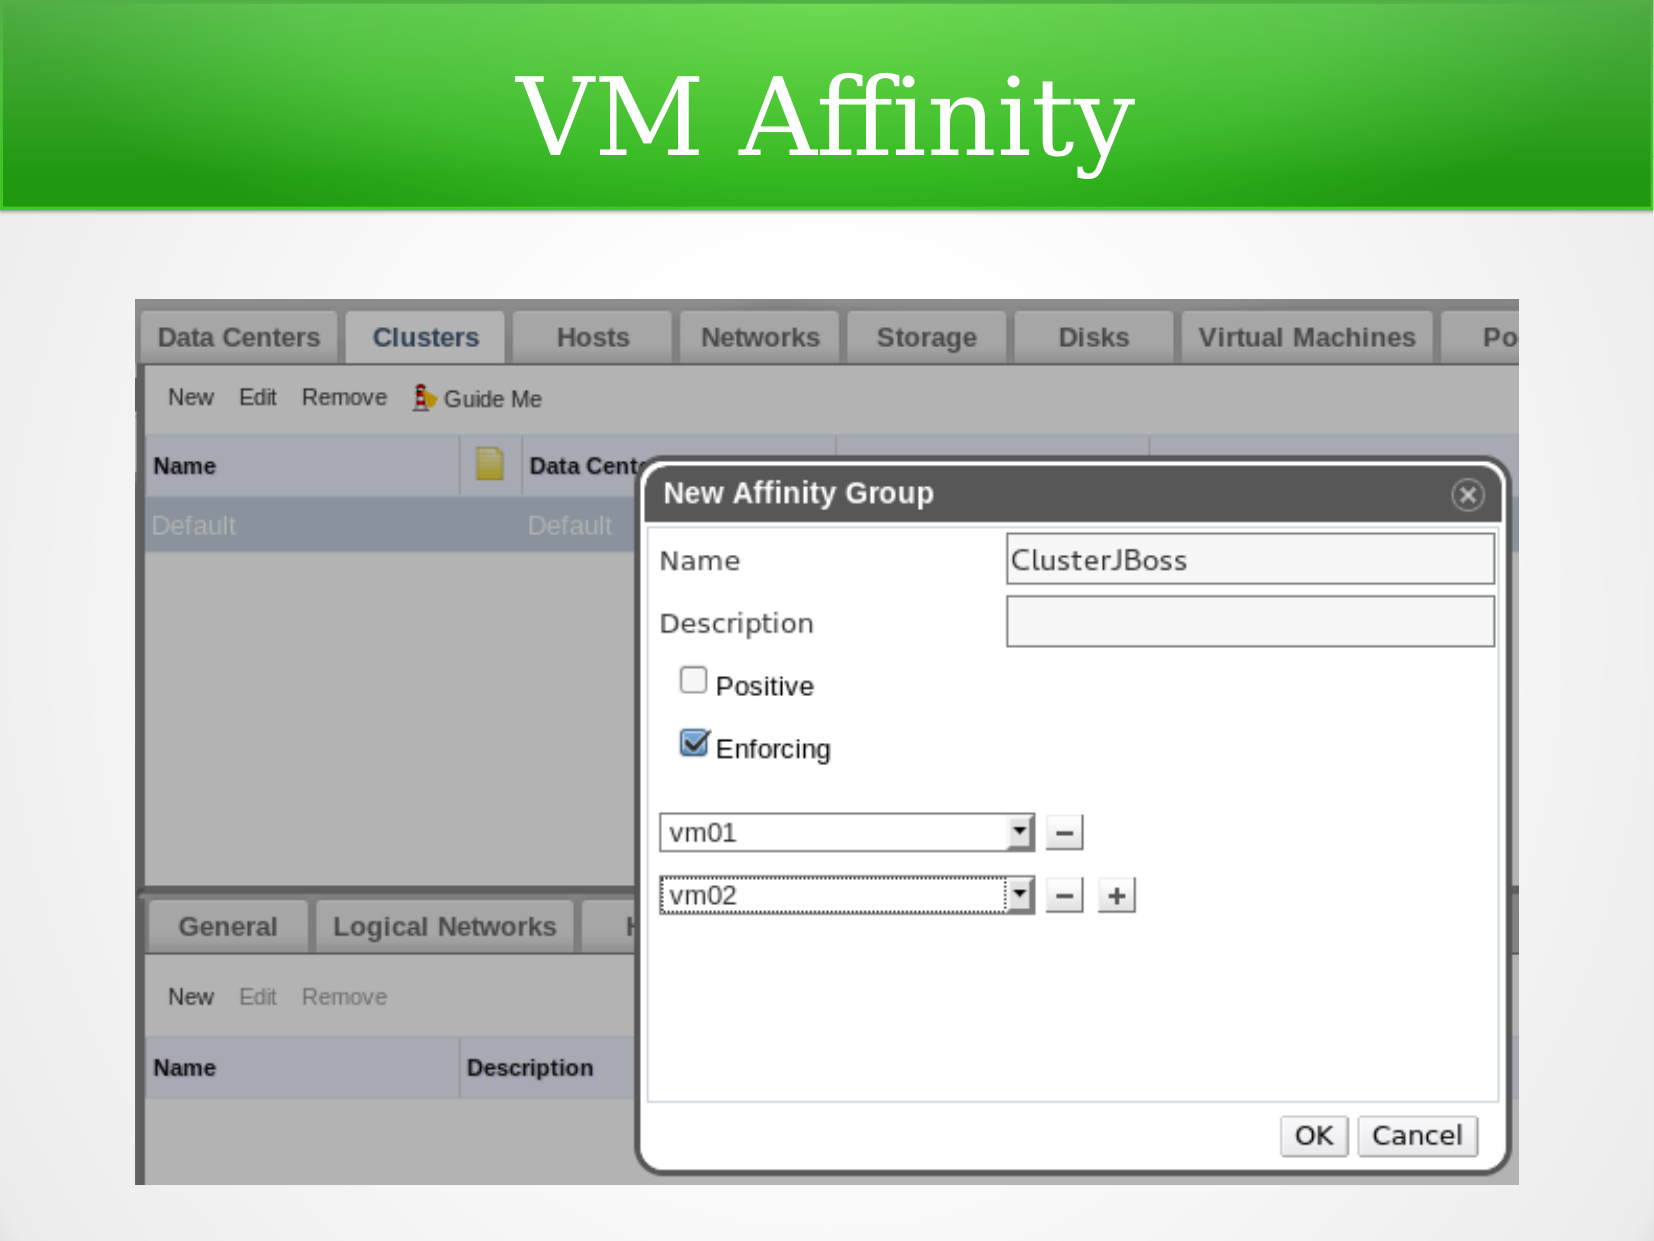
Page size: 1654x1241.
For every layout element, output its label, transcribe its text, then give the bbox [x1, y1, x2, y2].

title VM Affinity [82, 47, 1571, 189]
picture [135, 299, 1519, 1186]
